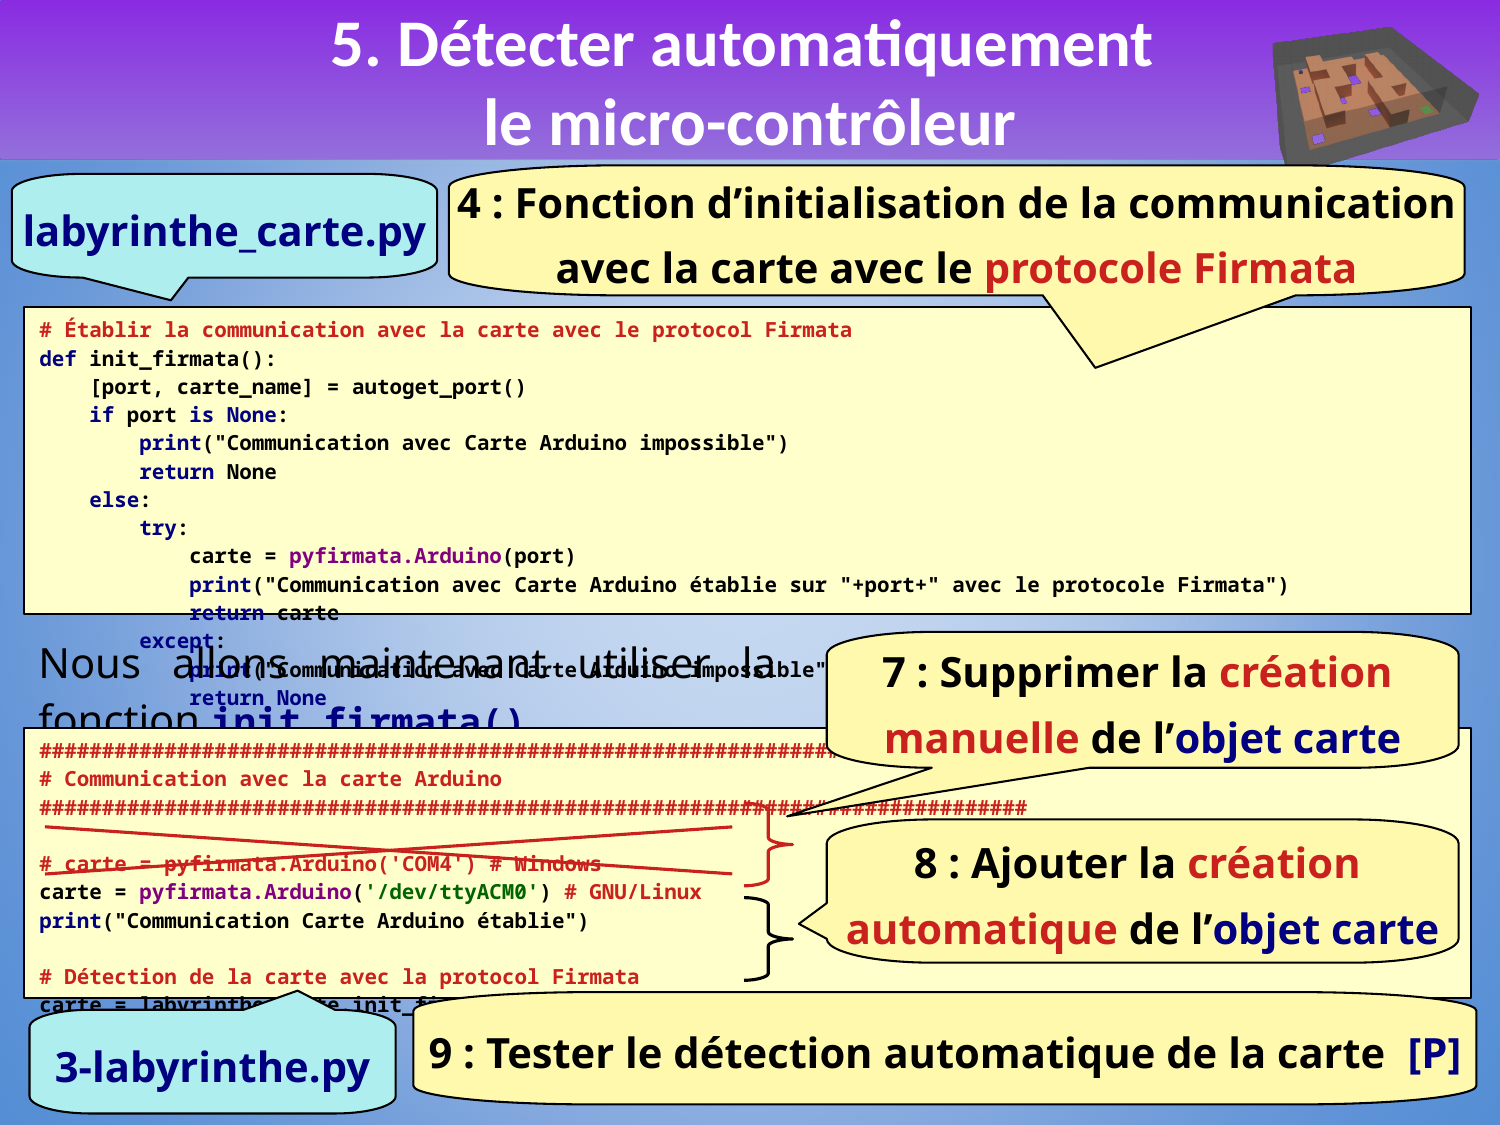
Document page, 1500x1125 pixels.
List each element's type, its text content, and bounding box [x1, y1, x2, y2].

text_box # Établir la communication avec la carte avec le protocol Firmata def init_firmata(): [port, carte_name] = autoget_port() if port is None: print("Communication avec Carte Arduino impossible") return None else: try: carte = pyfirmata.Arduino(port) print("Communication avec Carte Arduino établie sur "+port+" avec le protocole Firmata") return carte except: print("Communication avec Carte Arduino impossible") return None [23, 307, 1471, 615]
text_box 4 : Fonction d’initialisation de la communication avec la carte avec le protocole Firmata [448, 165, 1465, 368]
text_box 7 : Supprimer la création manuelle de l’objet carte [787, 631, 1459, 817]
text_box labyrinthe_carte.py [11, 173, 438, 301]
text_box 8 : Ajouter la création automatique de l’objet carte [798, 819, 1459, 963]
text_box 3-labyrinthe.py [29, 990, 396, 1114]
text_box Nous allons maintenant utiliser la fonction init_firmata(). [23, 625, 792, 727]
text_box 5. Détecter automatiquement le micro-contrôleur [0, 0, 1500, 159]
text_box ############################################################################### # Communication avec la carte Arduino ############################################################################### # carte = pyfirmata.Arduino('COM4') # Windows carte = pyfirmata.Arduino('/dev/ttyACM0') # GNU/Linux print("Communication Carte Arduino établie") # Détection de la carte avec la protocol Firmata carte = labyrinthe_carte.init_firmata() if carte is None: bge.logic.endGame() [23, 727, 1471, 998]
text_box 9 : Tester le détection automatique de la carte [P] [413, 992, 1477, 1105]
picture [0, 27, 1500, 1125]
